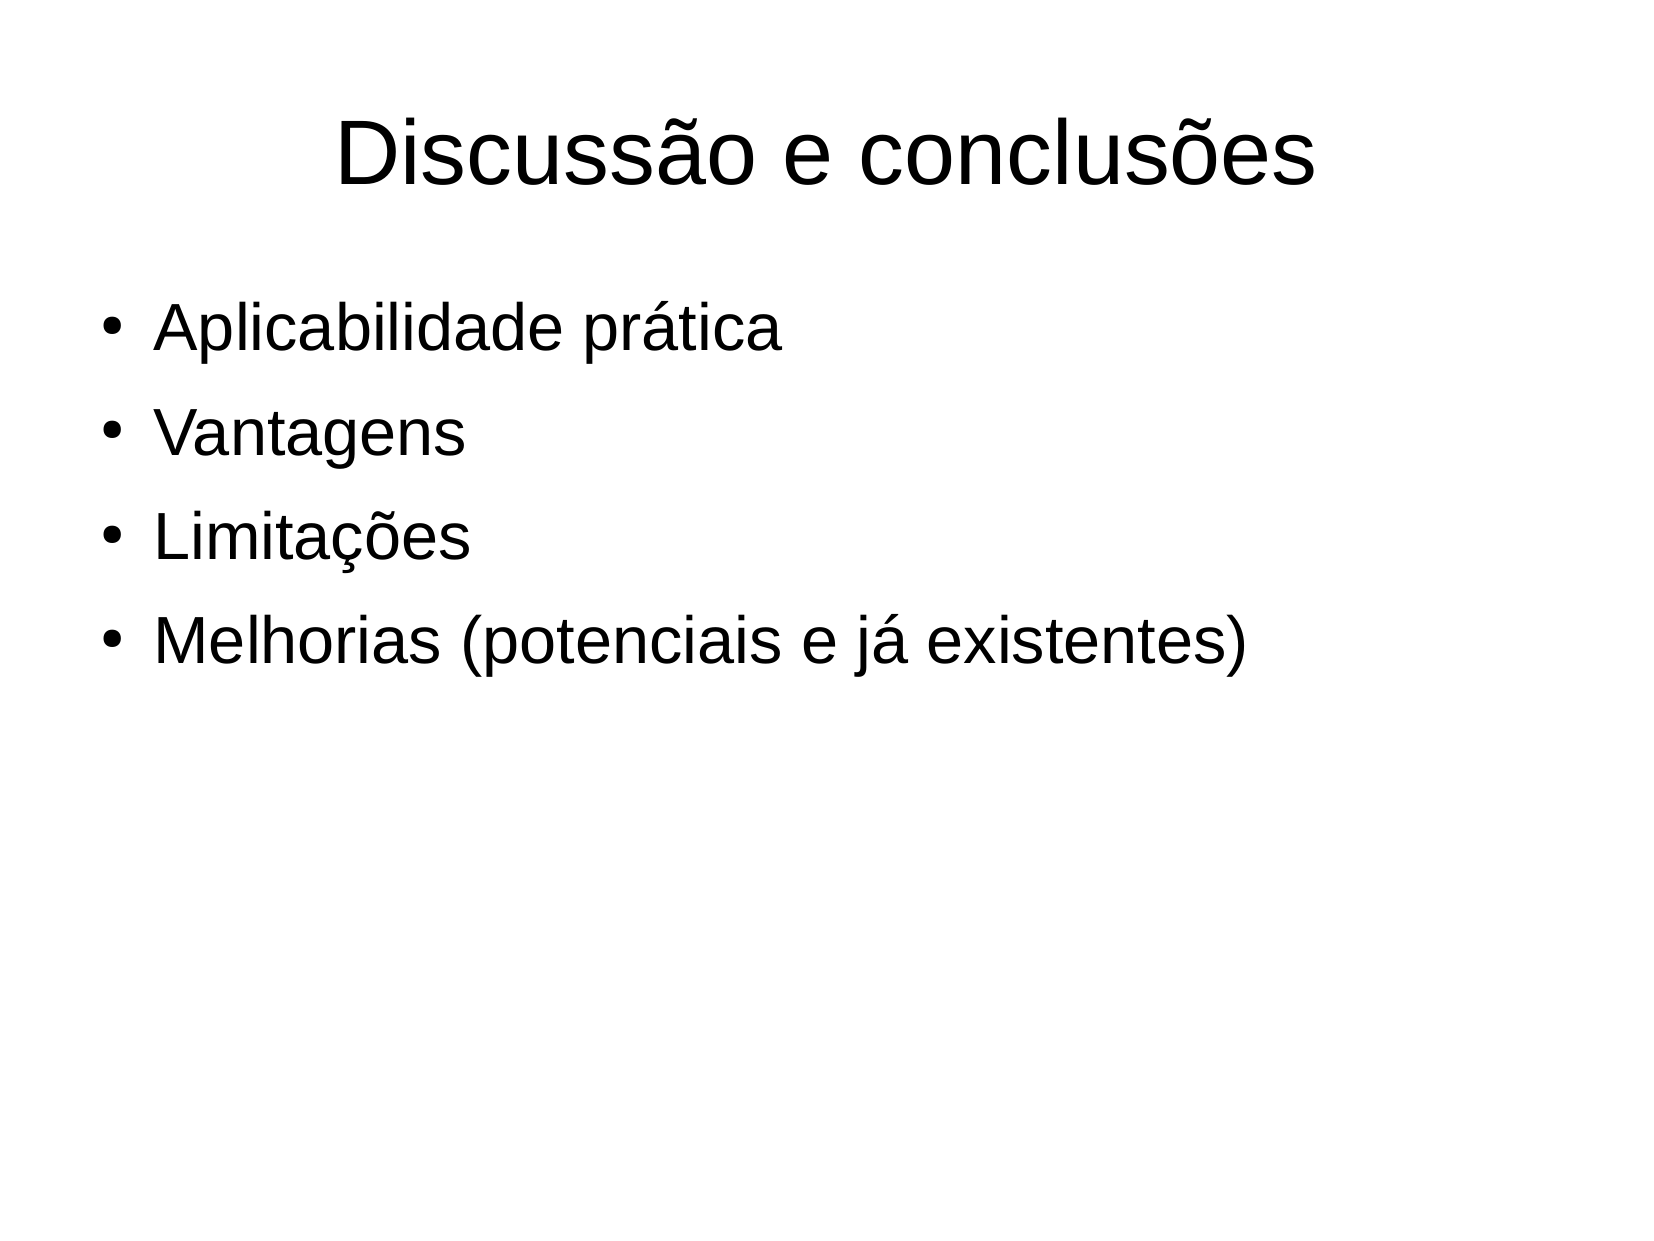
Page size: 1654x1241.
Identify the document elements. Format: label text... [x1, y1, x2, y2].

title Discussão e conclusões [82, 49, 1571, 257]
list Aplicabilidade prática Vantagens Limitações Melhorias (potenciais e já existentes) [82, 290, 1571, 1010]
